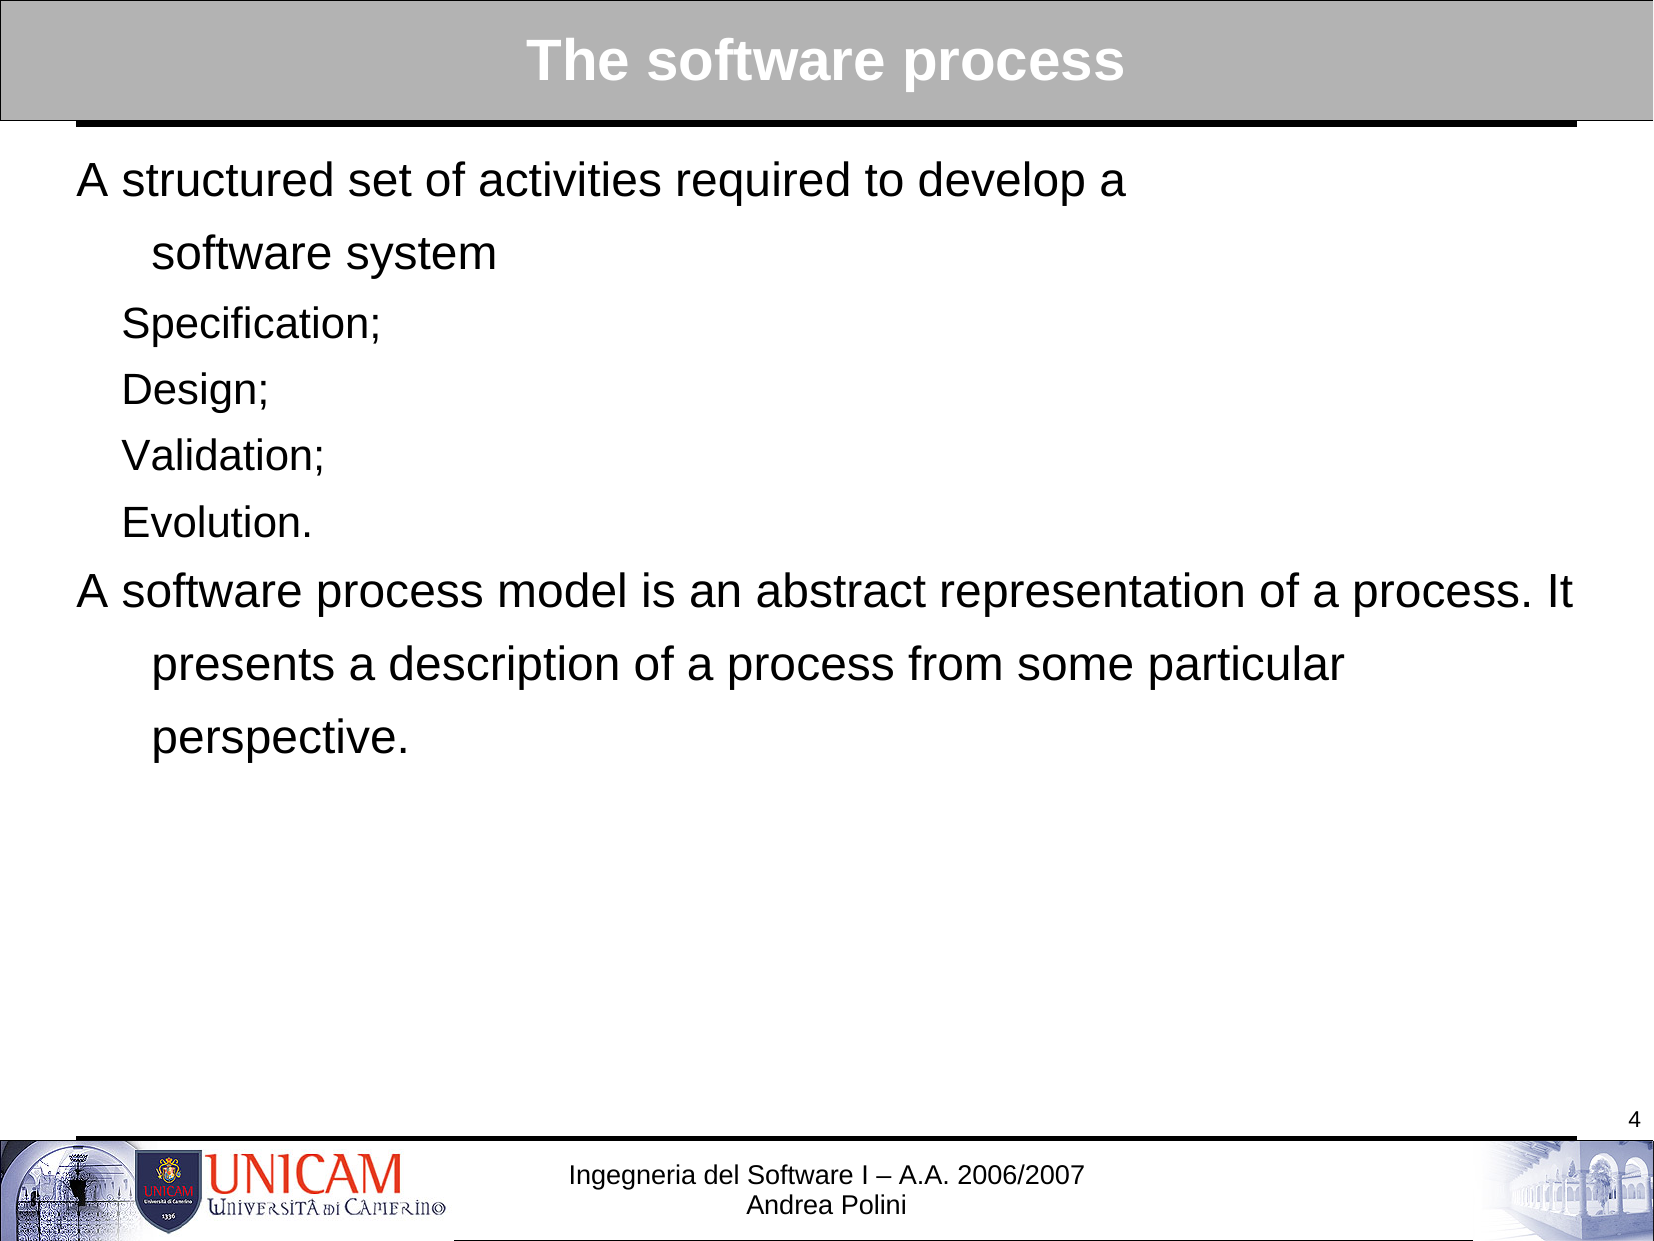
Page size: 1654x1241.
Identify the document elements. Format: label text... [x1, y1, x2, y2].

picture [1473, 1141, 1654, 1241]
picture [0, 1141, 454, 1241]
list A structured set of activities required to develop a software system Specification; Design; Validation; Evolution. A software process model is an abstract representation of a process. It presents a description of a process from some particular perspective. [76, 152, 1577, 936]
title The software process [0, 0, 1653, 121]
